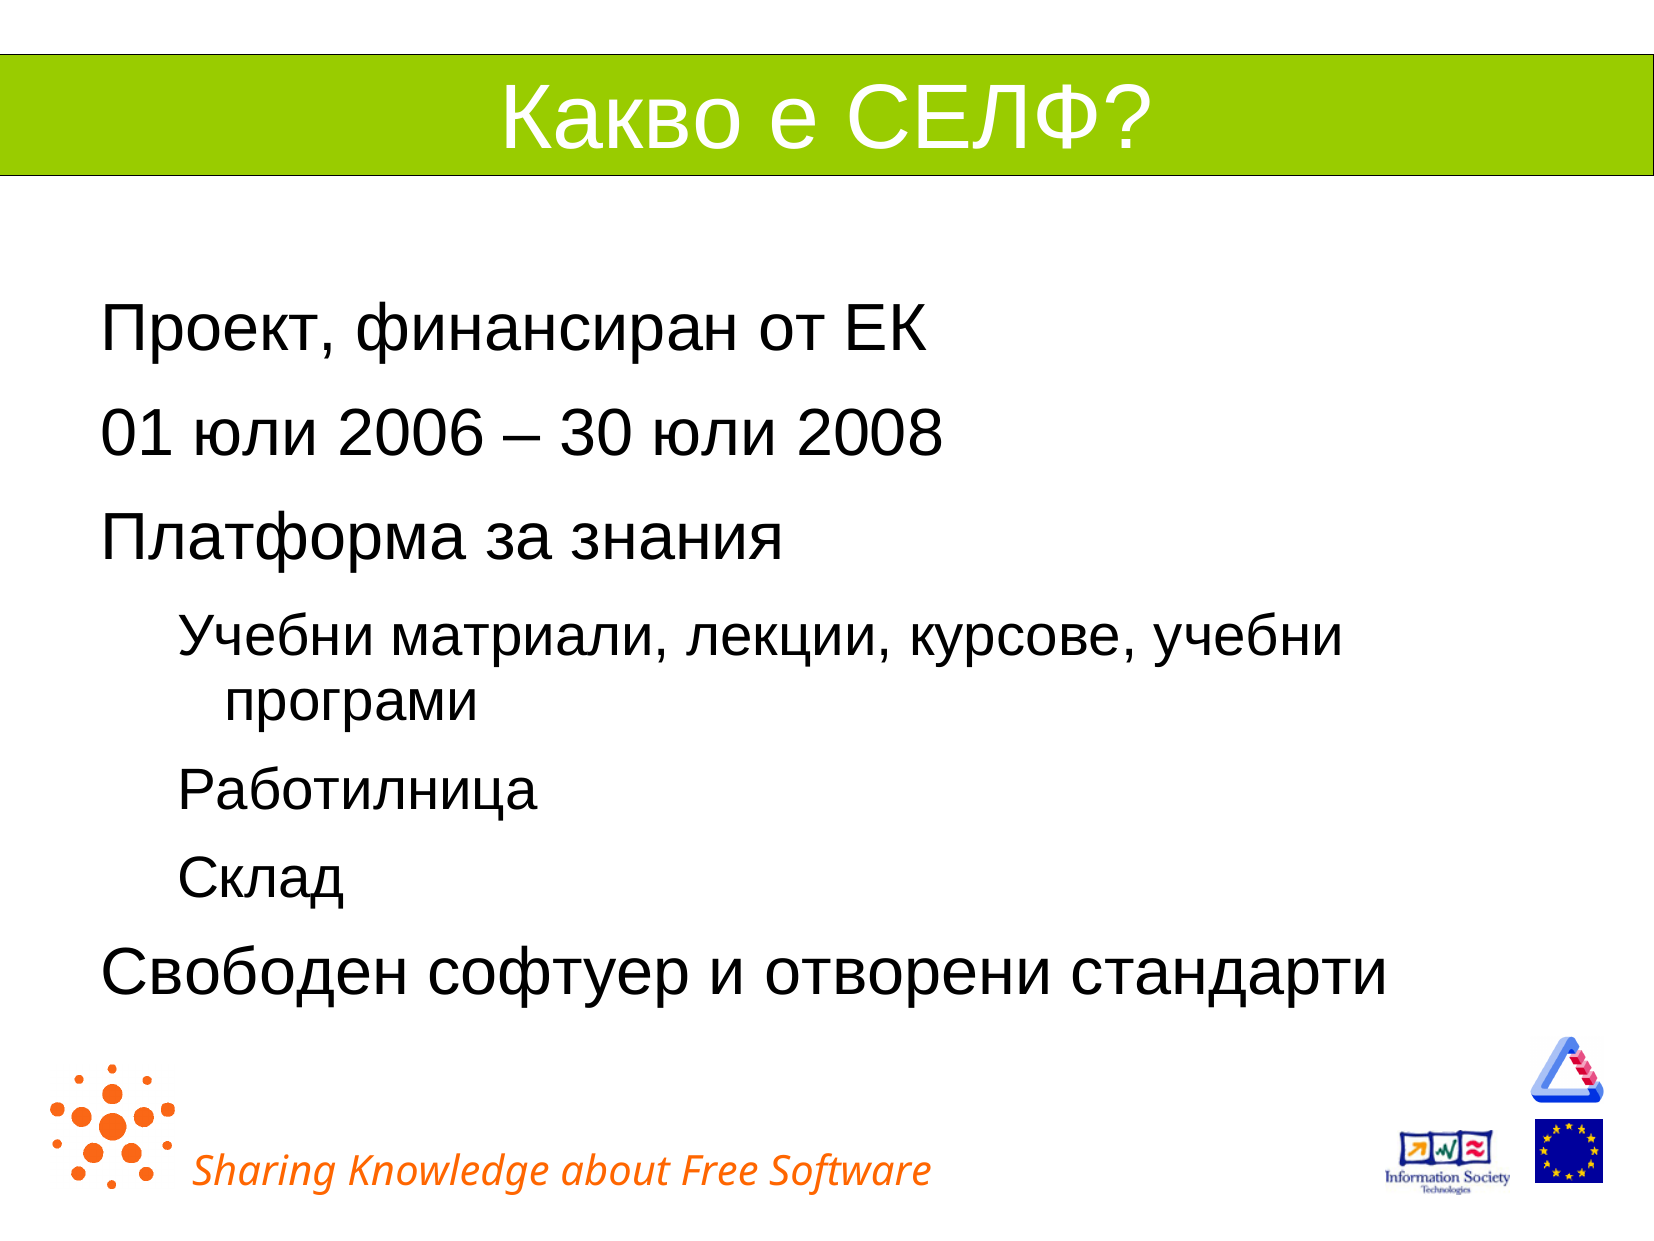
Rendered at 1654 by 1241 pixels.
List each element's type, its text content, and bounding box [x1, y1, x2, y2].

title Какво е СЕЛФ? [82, 59, 1571, 174]
picture [1535, 1119, 1603, 1183]
picture [1385, 1130, 1510, 1195]
list Проект, финансиран от ЕК 01 юли 2006 – 30 юли 2008 Платформа за знания Учебни матриали, лекции, курсове, учебни програми Работилница Склад Свободен софтуер и отворени стандарти [82, 290, 1571, 1109]
picture [50, 1064, 175, 1189]
picture [1571, 1036, 1604, 1104]
